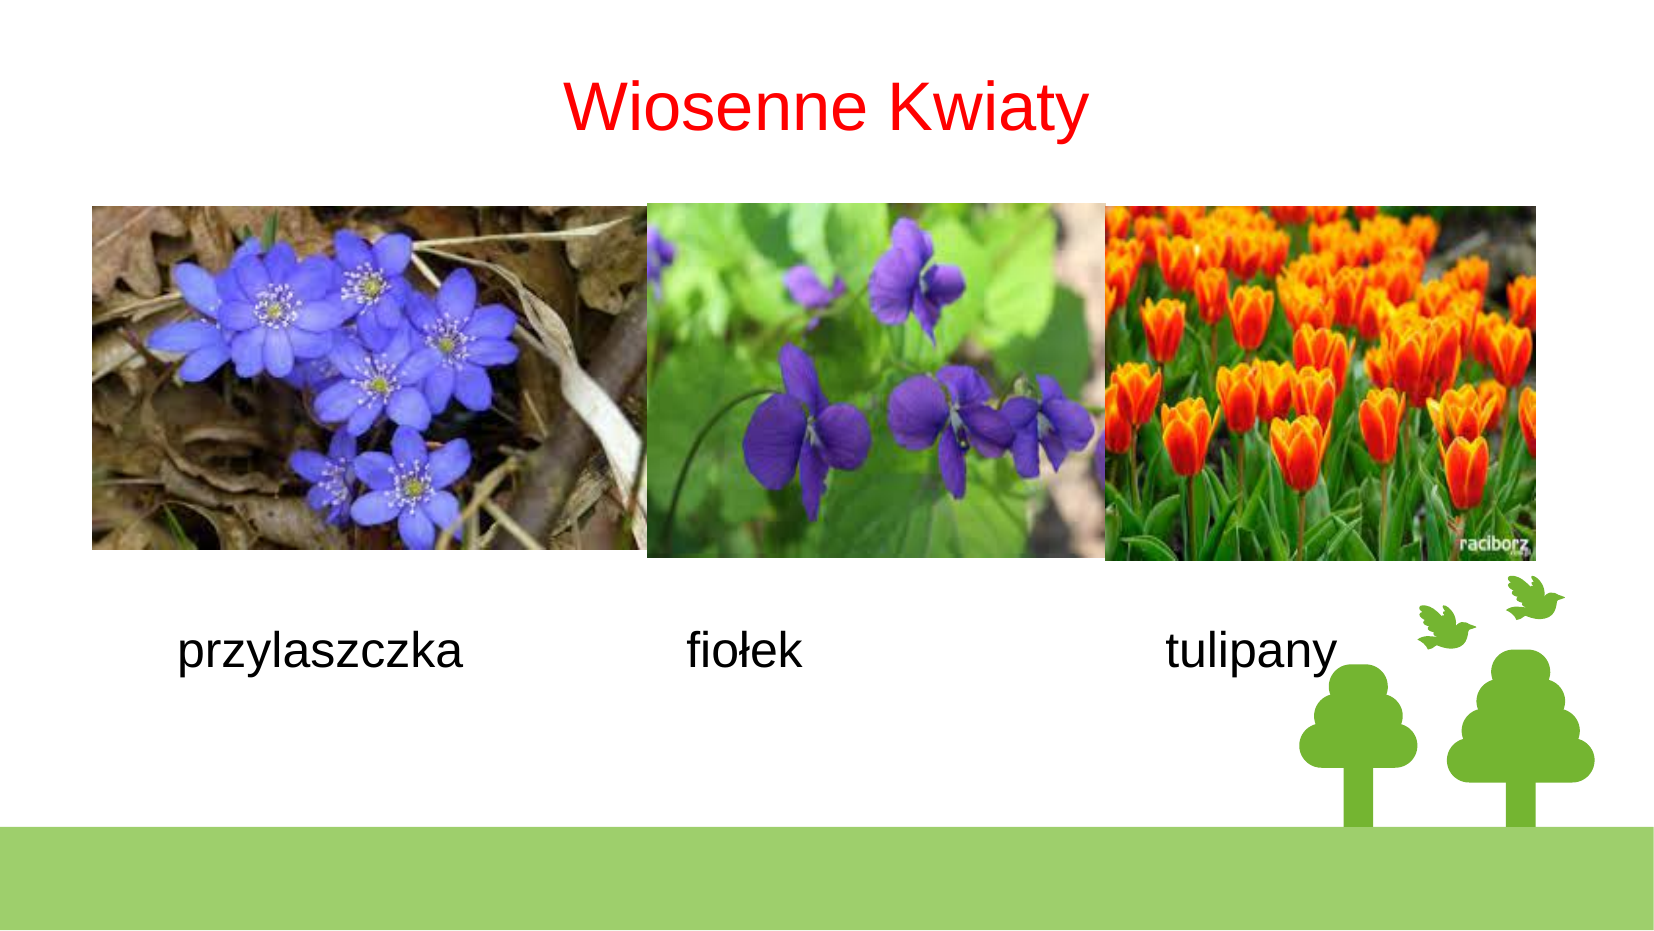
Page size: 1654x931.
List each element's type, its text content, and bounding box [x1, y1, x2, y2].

list przylaszczka fiołek tulipany [88, 206, 1565, 739]
picture [92, 203, 1536, 562]
title Wiosenne Kwiaty [88, 29, 1565, 178]
